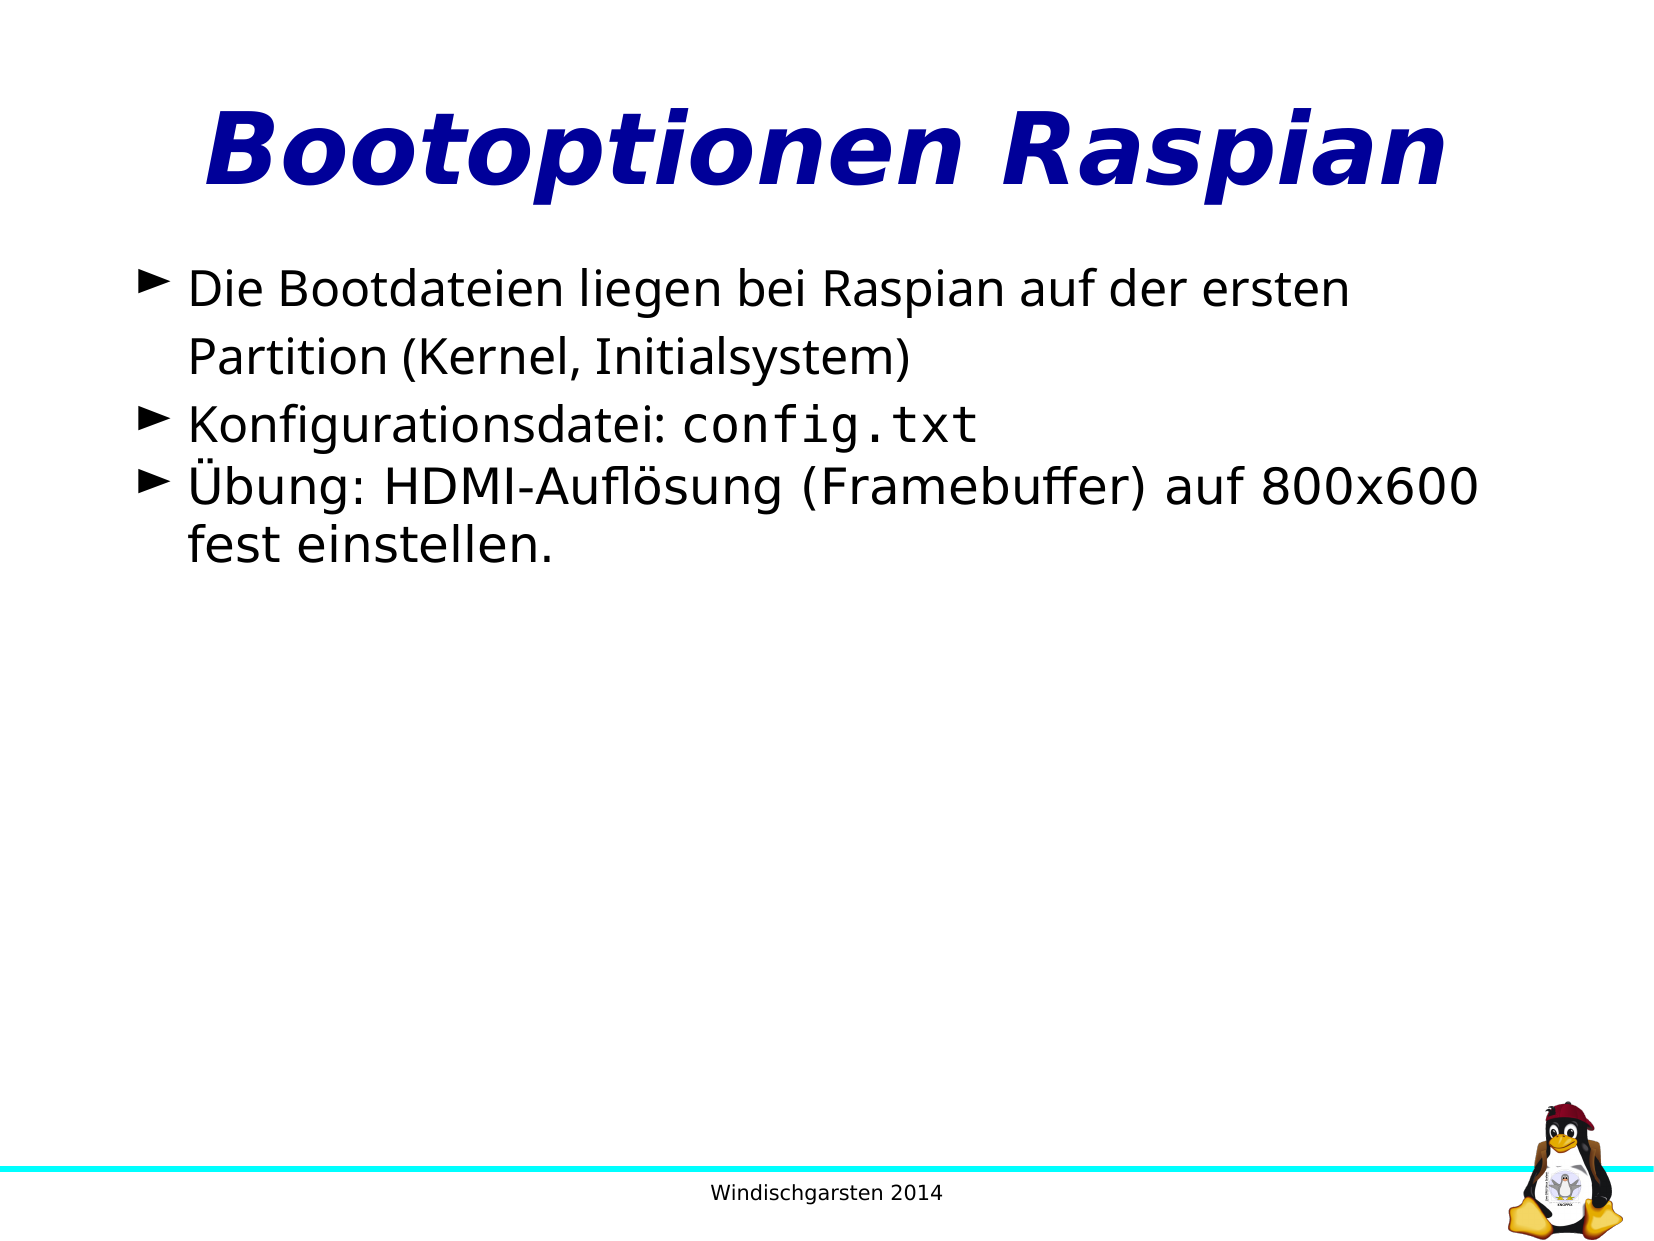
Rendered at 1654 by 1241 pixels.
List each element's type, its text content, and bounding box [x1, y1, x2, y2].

list Die Bootdateien liegen bei Raspian auf der ersten Partition (Kernel, Initialsystem) Konfigurationsdatei: config.txt Übung: HDMI-Auflösung (Framebuffer) auf 800x600 fest einstellen. [116, 252, 1556, 1063]
picture [1505, 1100, 1625, 1241]
title Bootoptionen Raspian [121, 46, 1534, 252]
